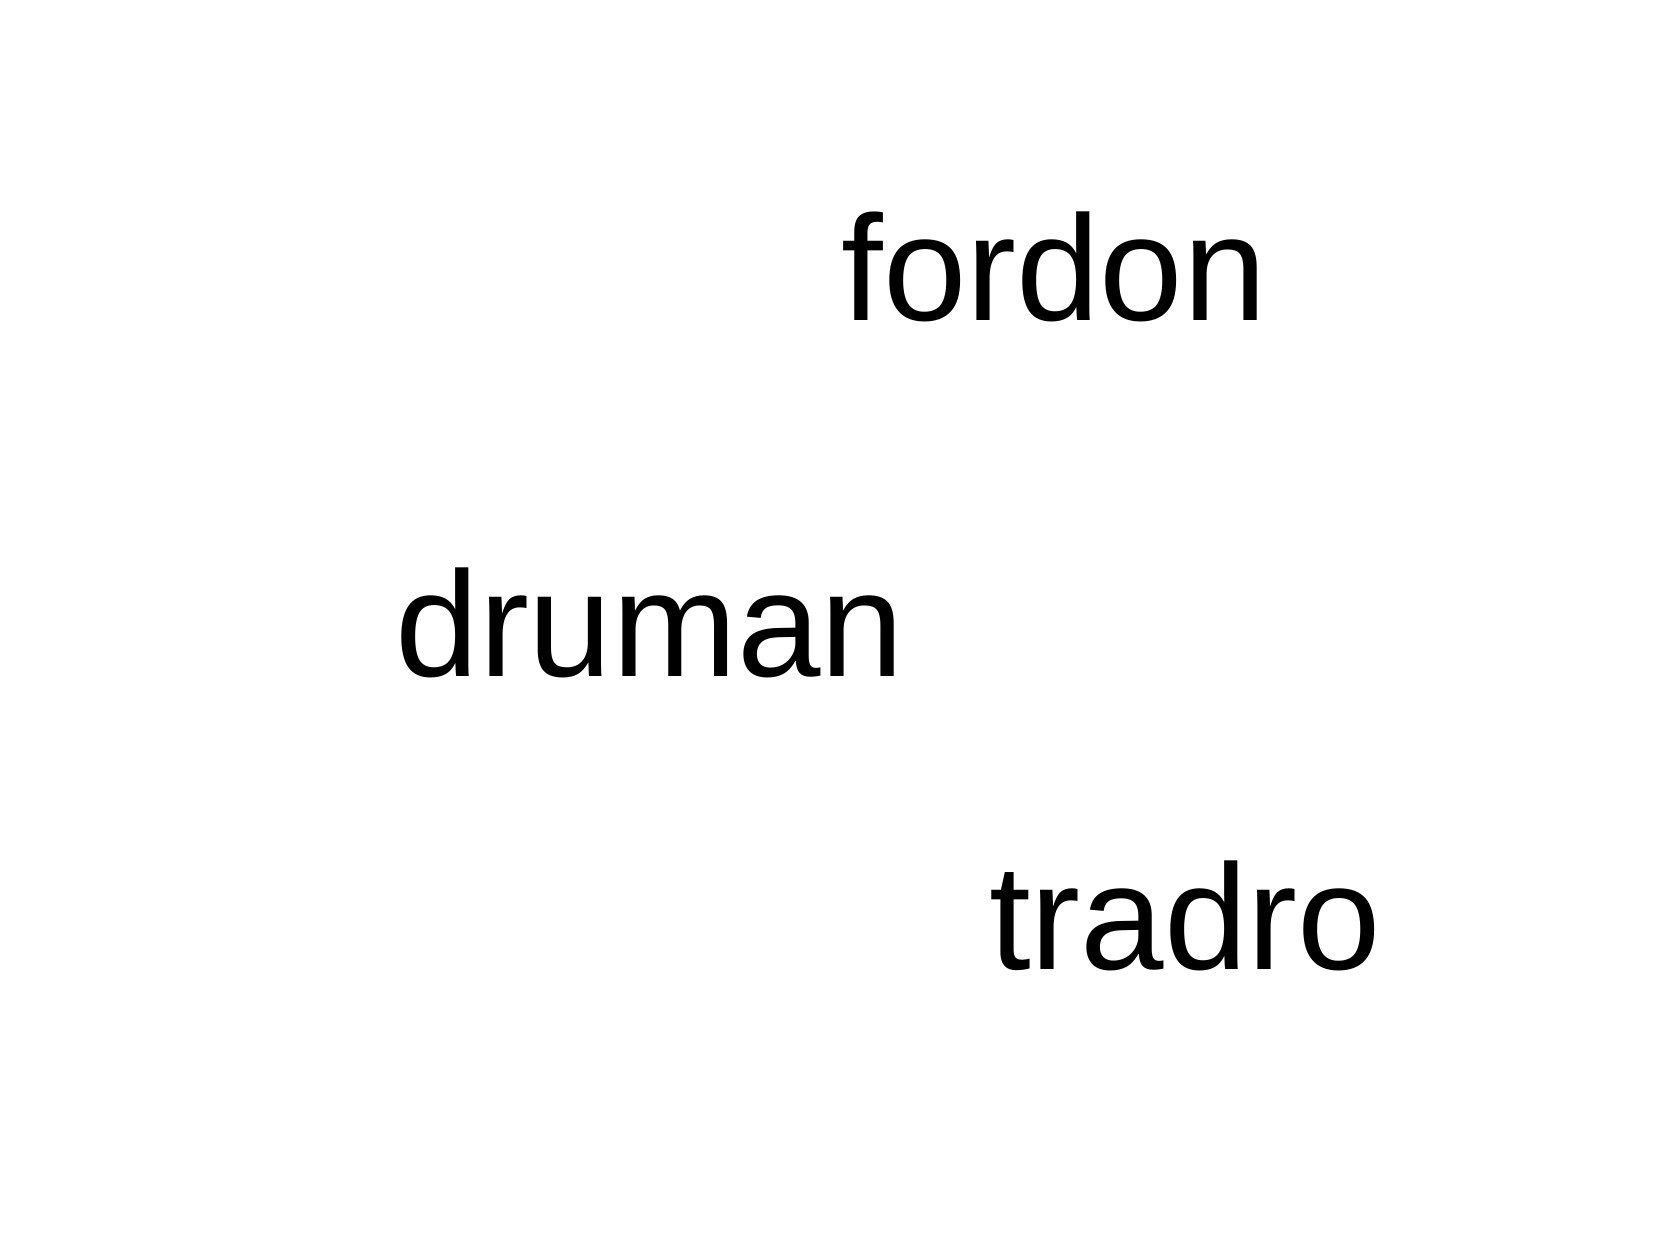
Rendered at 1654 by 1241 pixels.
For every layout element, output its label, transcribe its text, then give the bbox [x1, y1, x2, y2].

text_box fordon [826, 177, 1359, 360]
text_box druman [380, 533, 1279, 717]
text_box tradro [974, 826, 1447, 1010]
